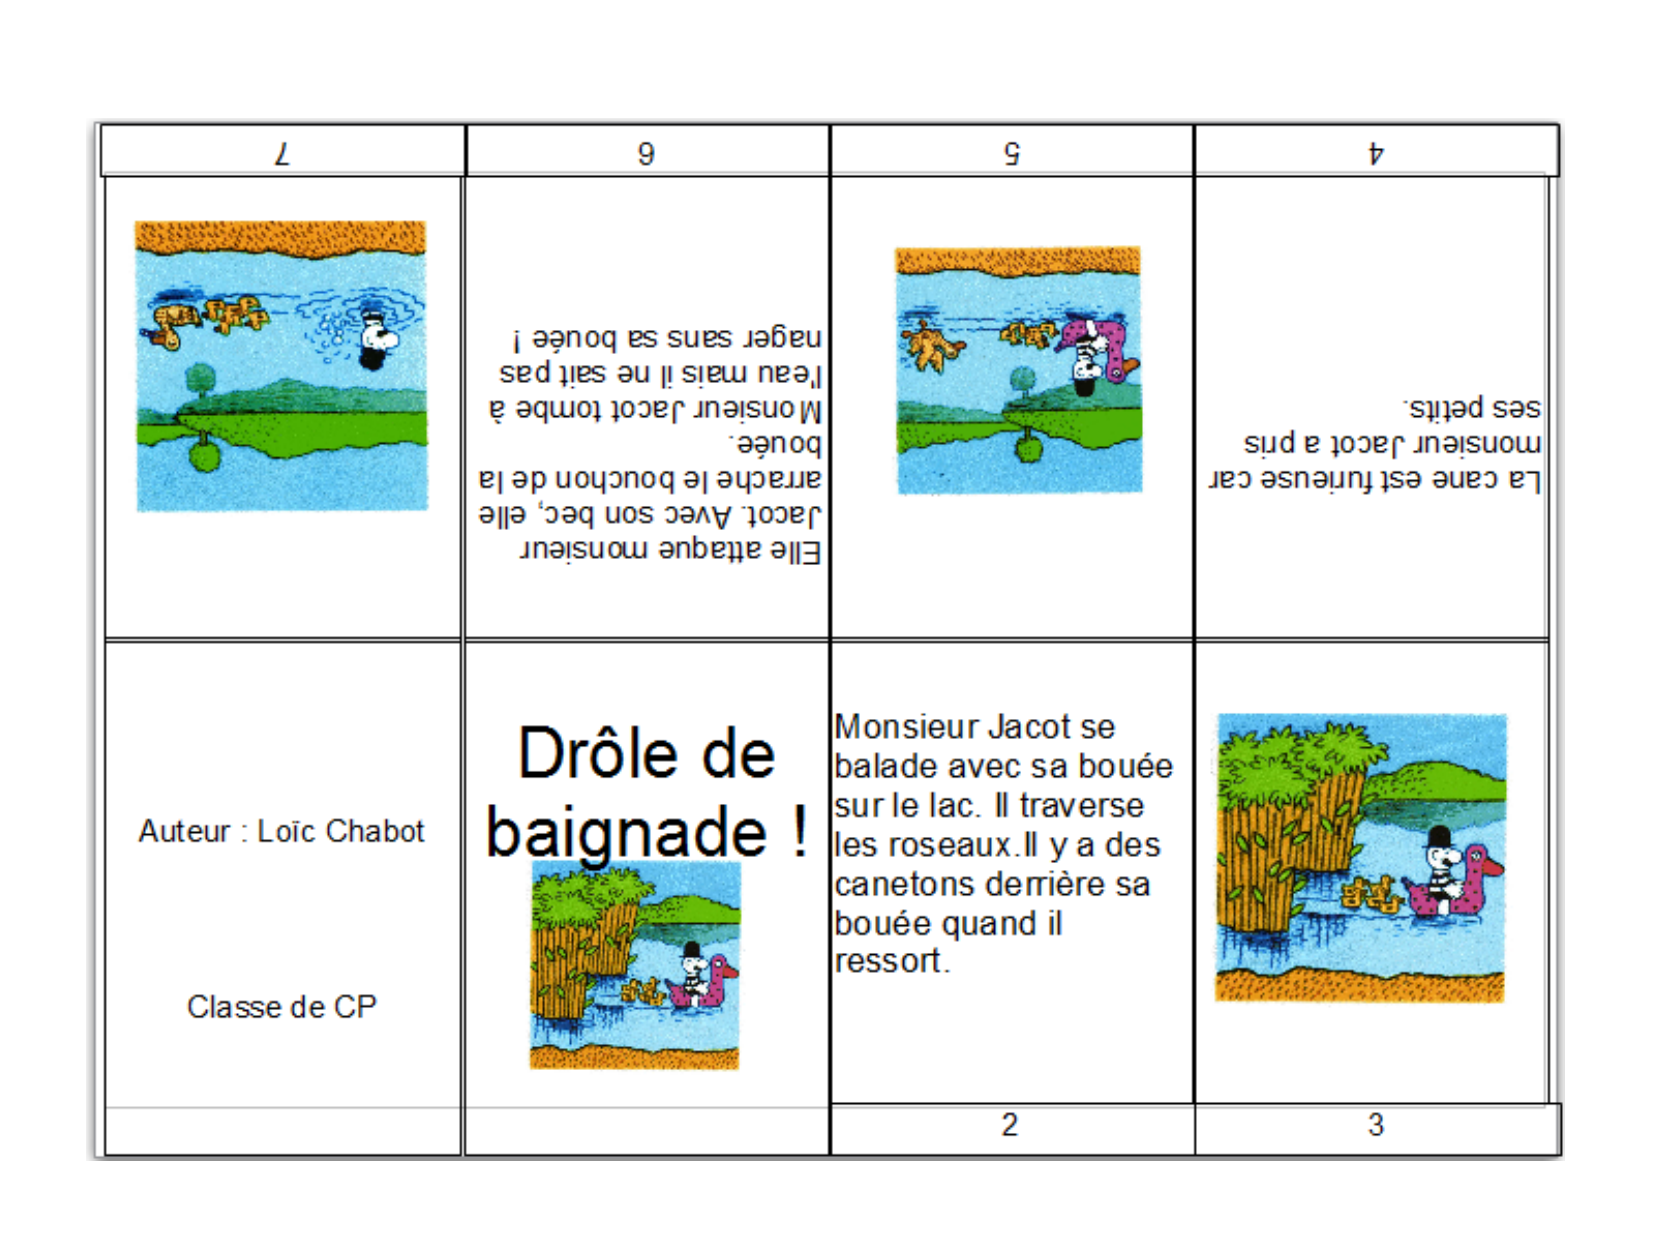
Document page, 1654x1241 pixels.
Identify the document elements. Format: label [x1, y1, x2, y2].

picture [86, 118, 1565, 1161]
